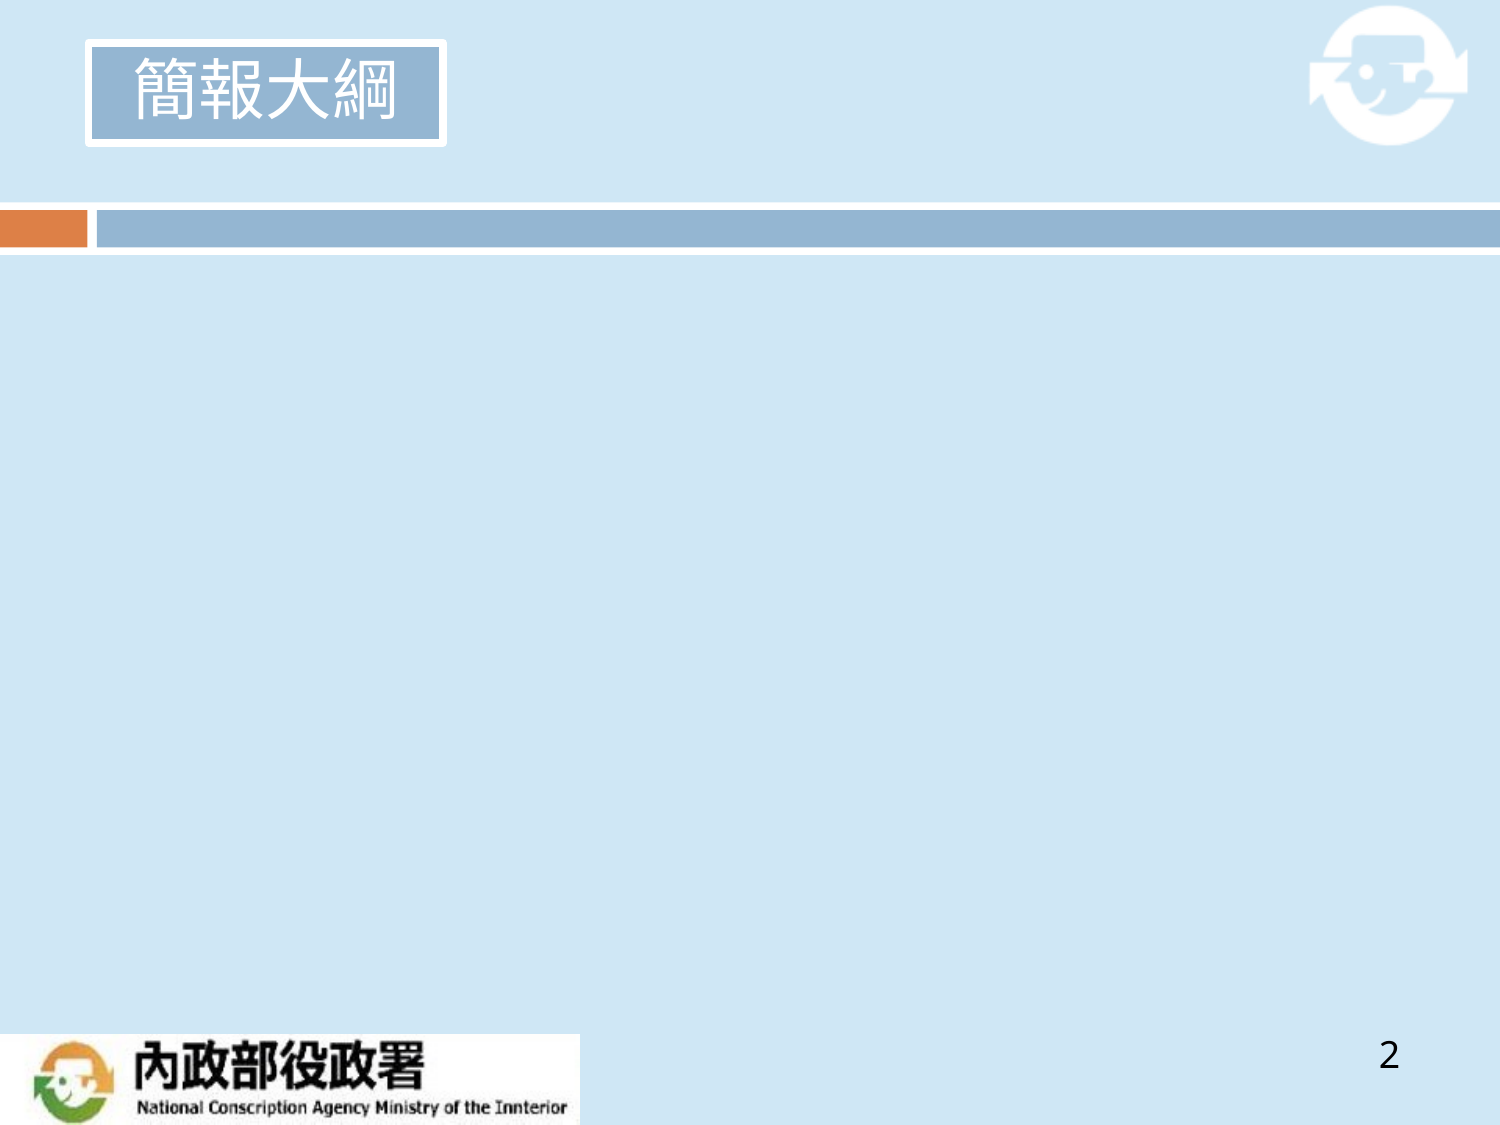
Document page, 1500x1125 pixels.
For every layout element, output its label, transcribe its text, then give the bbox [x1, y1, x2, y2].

text_box 簡報大綱 [88, 42, 443, 143]
picture [1305, 0, 1473, 153]
picture [123, 172, 1400, 1012]
slide_number <編號> [1364, 1023, 1452, 1086]
picture [0, 1034, 580, 1125]
